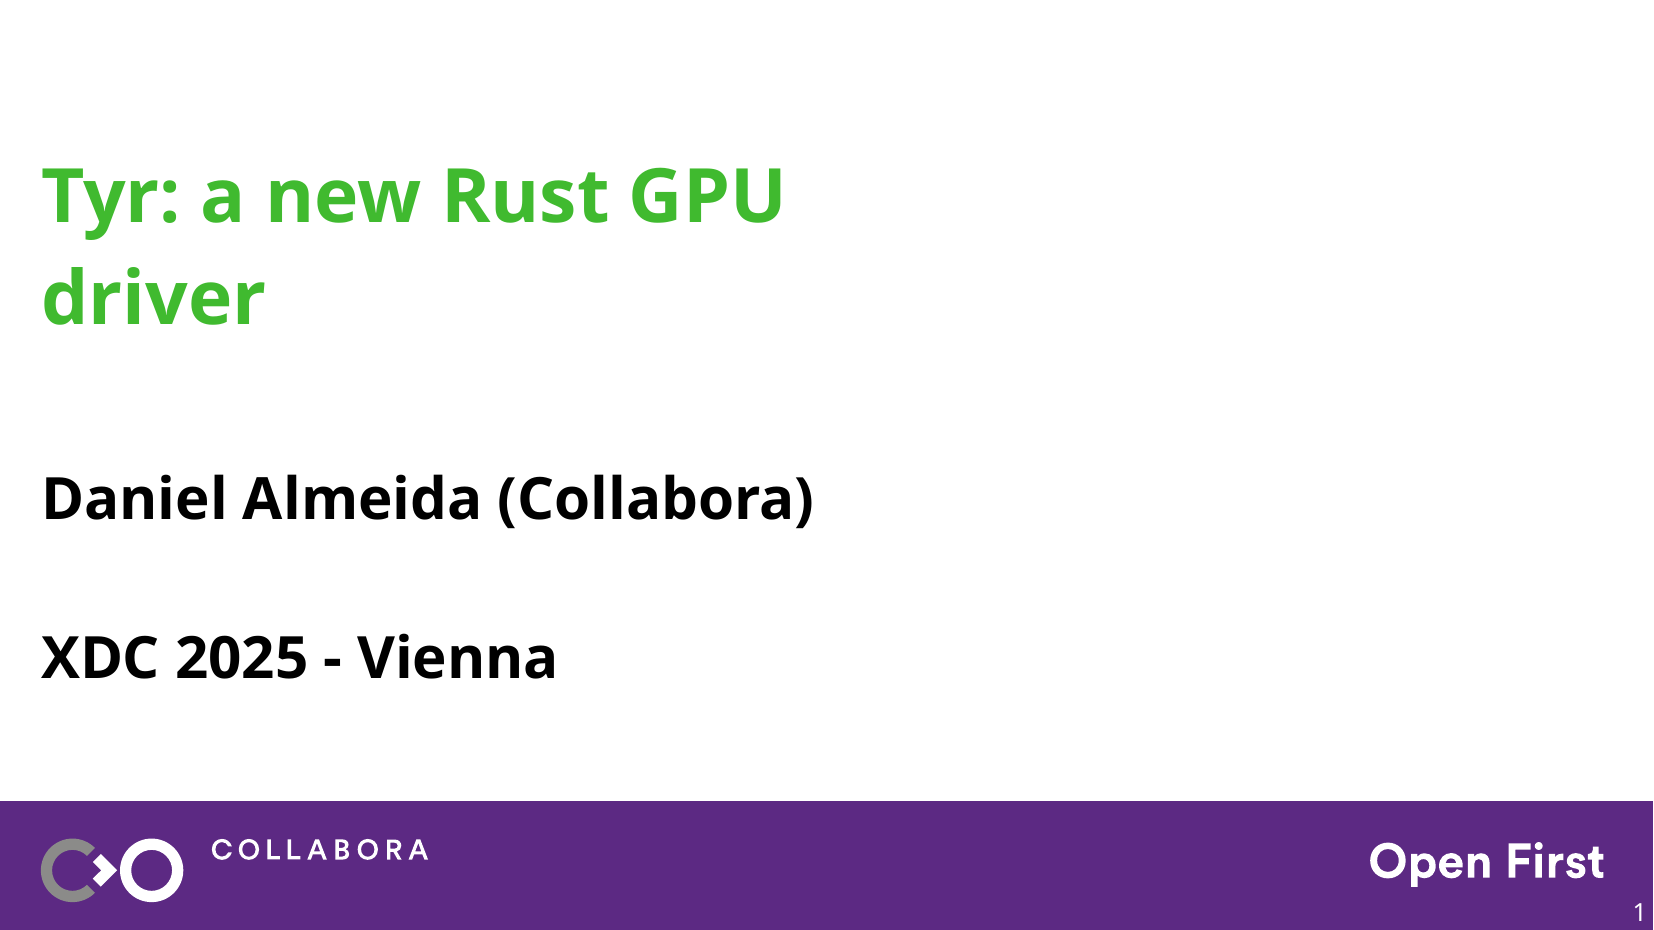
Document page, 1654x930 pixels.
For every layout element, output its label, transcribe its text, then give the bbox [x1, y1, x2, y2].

title Tyr: a new Rust GPU driver [41, 132, 820, 357]
subtitle Daniel Almeida (Collabora) XDC 2025 - Vienna [41, 378, 1613, 771]
